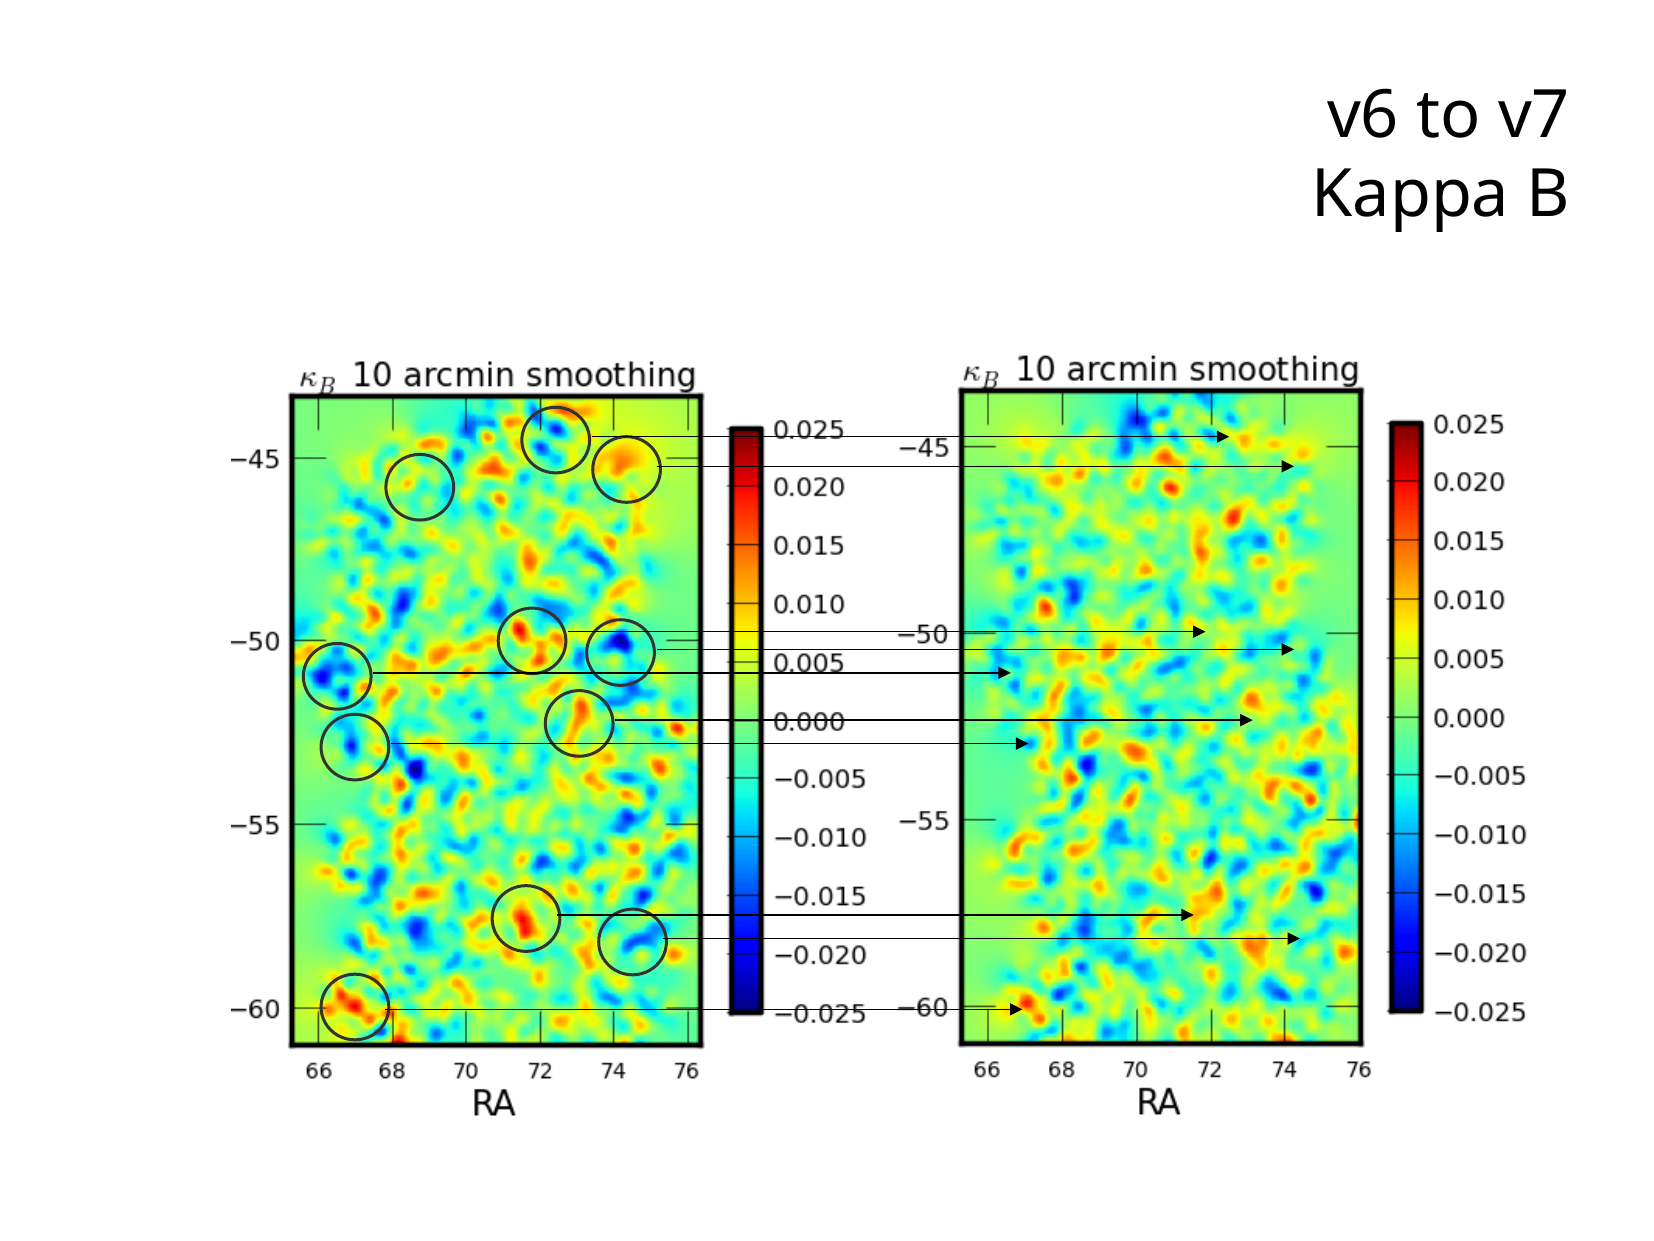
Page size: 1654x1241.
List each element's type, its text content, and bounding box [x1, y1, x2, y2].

picture [230, 328, 1590, 1126]
title v6 to v7 Kappa B [82, 49, 1571, 257]
